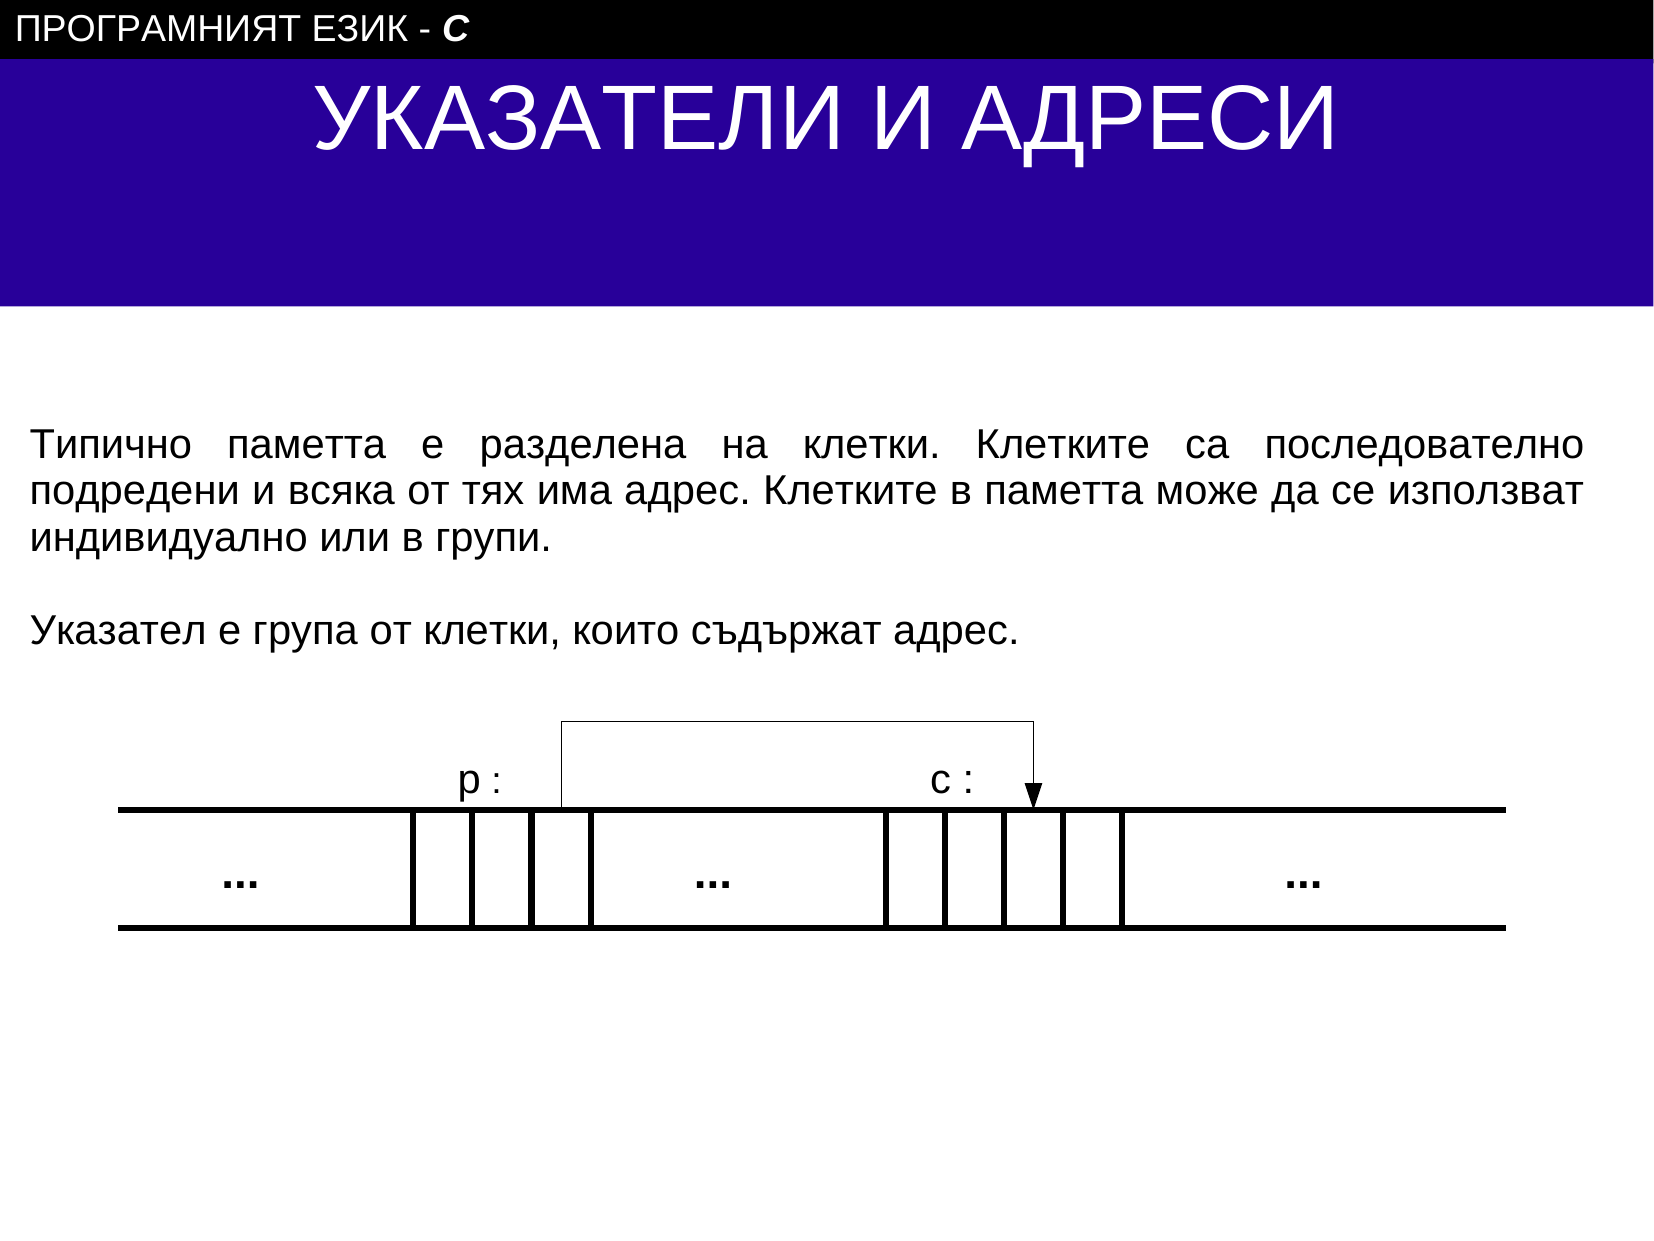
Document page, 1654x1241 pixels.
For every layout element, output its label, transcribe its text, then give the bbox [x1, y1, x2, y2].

text_box c : [915, 748, 989, 816]
text_box ... [206, 839, 296, 914]
text_box УКАЗАТЕЛИ И АДРЕСИ [0, 59, 1654, 307]
text_box Типично паметта е разделена на клетки. Клетките са последователно подредени и всяка от тях има адрес. Клетките в паметта може да се използват индивидуално или в групи. Указател е група от клетки, които съдържат адрес. [29, 413, 1595, 689]
text_box ... [679, 839, 768, 914]
text_box p : [442, 748, 517, 816]
text_box ... [1269, 839, 1359, 914]
text_box ПРОГРАМНИЯT ЕЗИК - С [0, 0, 1654, 59]
